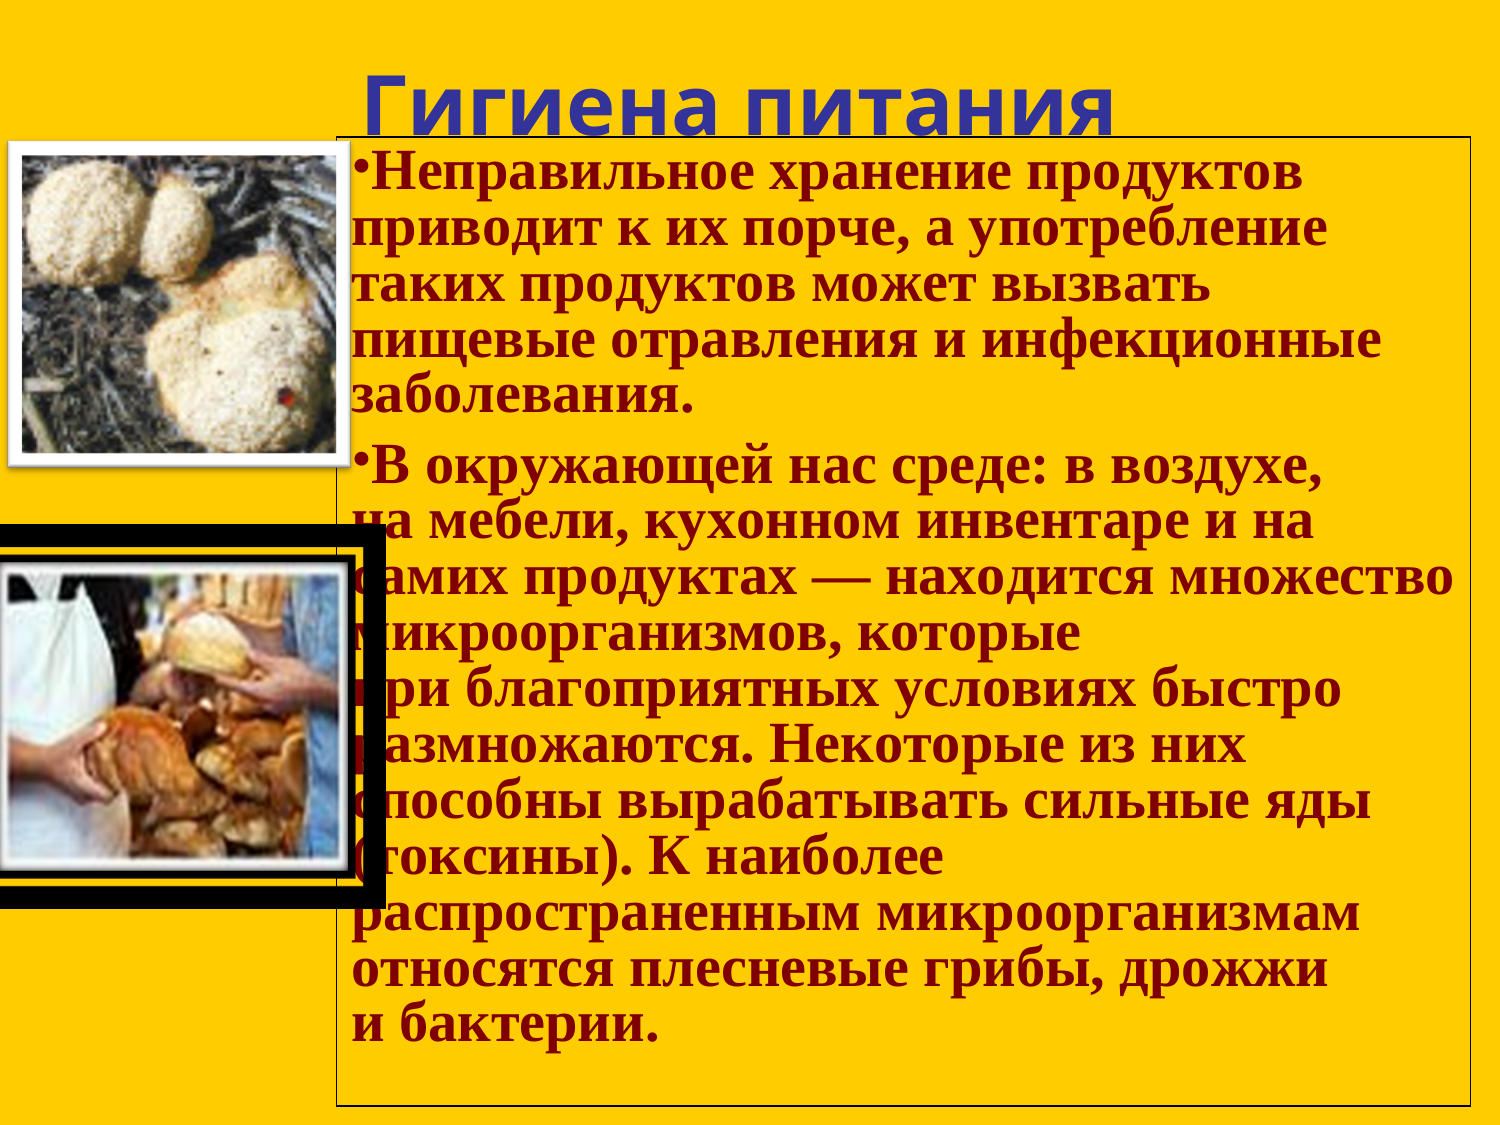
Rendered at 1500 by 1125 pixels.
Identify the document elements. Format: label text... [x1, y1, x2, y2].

picture [0, 133, 361, 482]
title Гигиена питания [75, 45, 1426, 136]
picture [0, 525, 386, 909]
list Неправильное хранение продуктов приводит к их порче, а употребление таких продуктов может вызвать пищевые отравления и инфекционные заболевания. В окружающей нас среде: в воздухе, на мебели, кухонном инвентаре и на самих продуктах — находится множество микроорганизмов, которые при благоприятных условиях быстро размножаются. Некоторые из них способны вырабатывать сильные яды (токсины). К наиболее распространенным микроорганизмам относятся плесневые грибы, дрожжи и бактерии. [336, 137, 1471, 1106]
